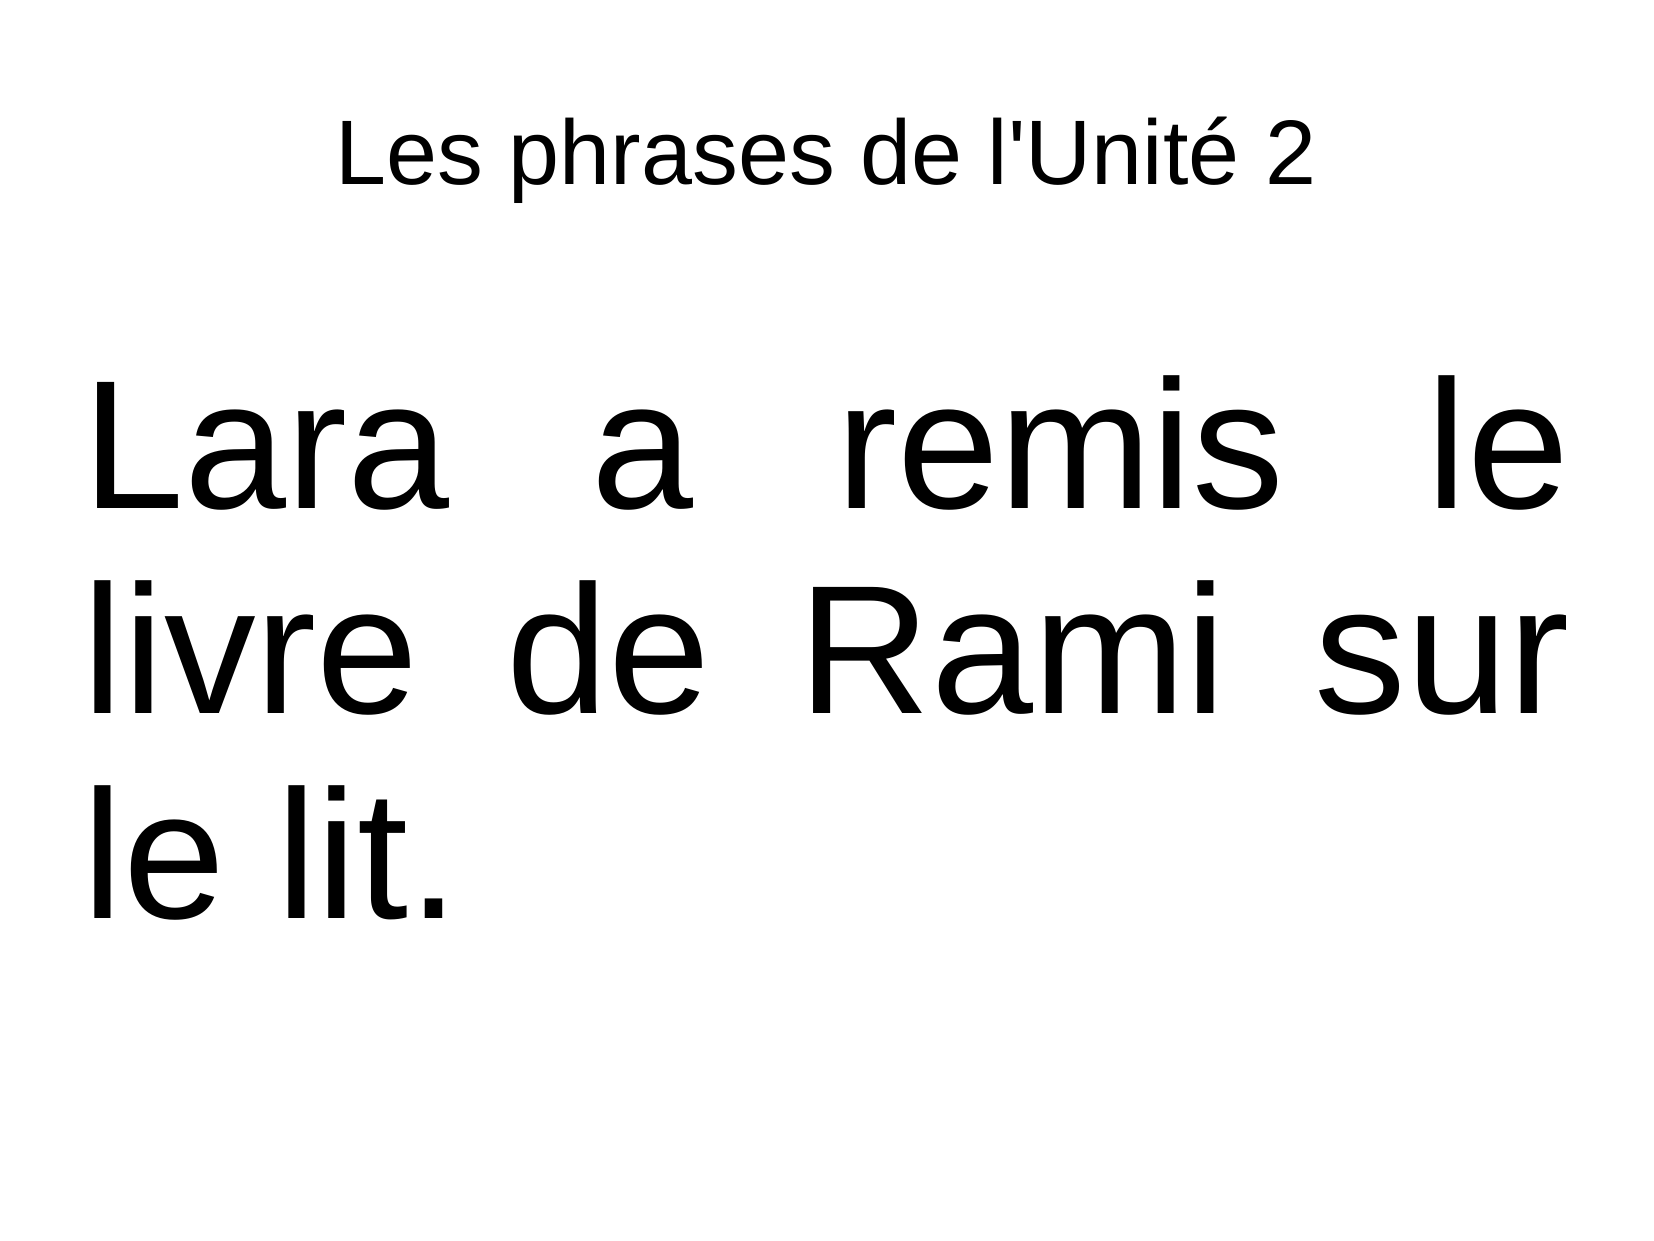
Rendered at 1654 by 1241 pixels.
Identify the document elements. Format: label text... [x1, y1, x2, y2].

title Les phrases de l'Unité 2 [82, 49, 1571, 257]
subtitle Lara a remis le livre de Rami sur le lit. [82, 290, 1571, 1010]
